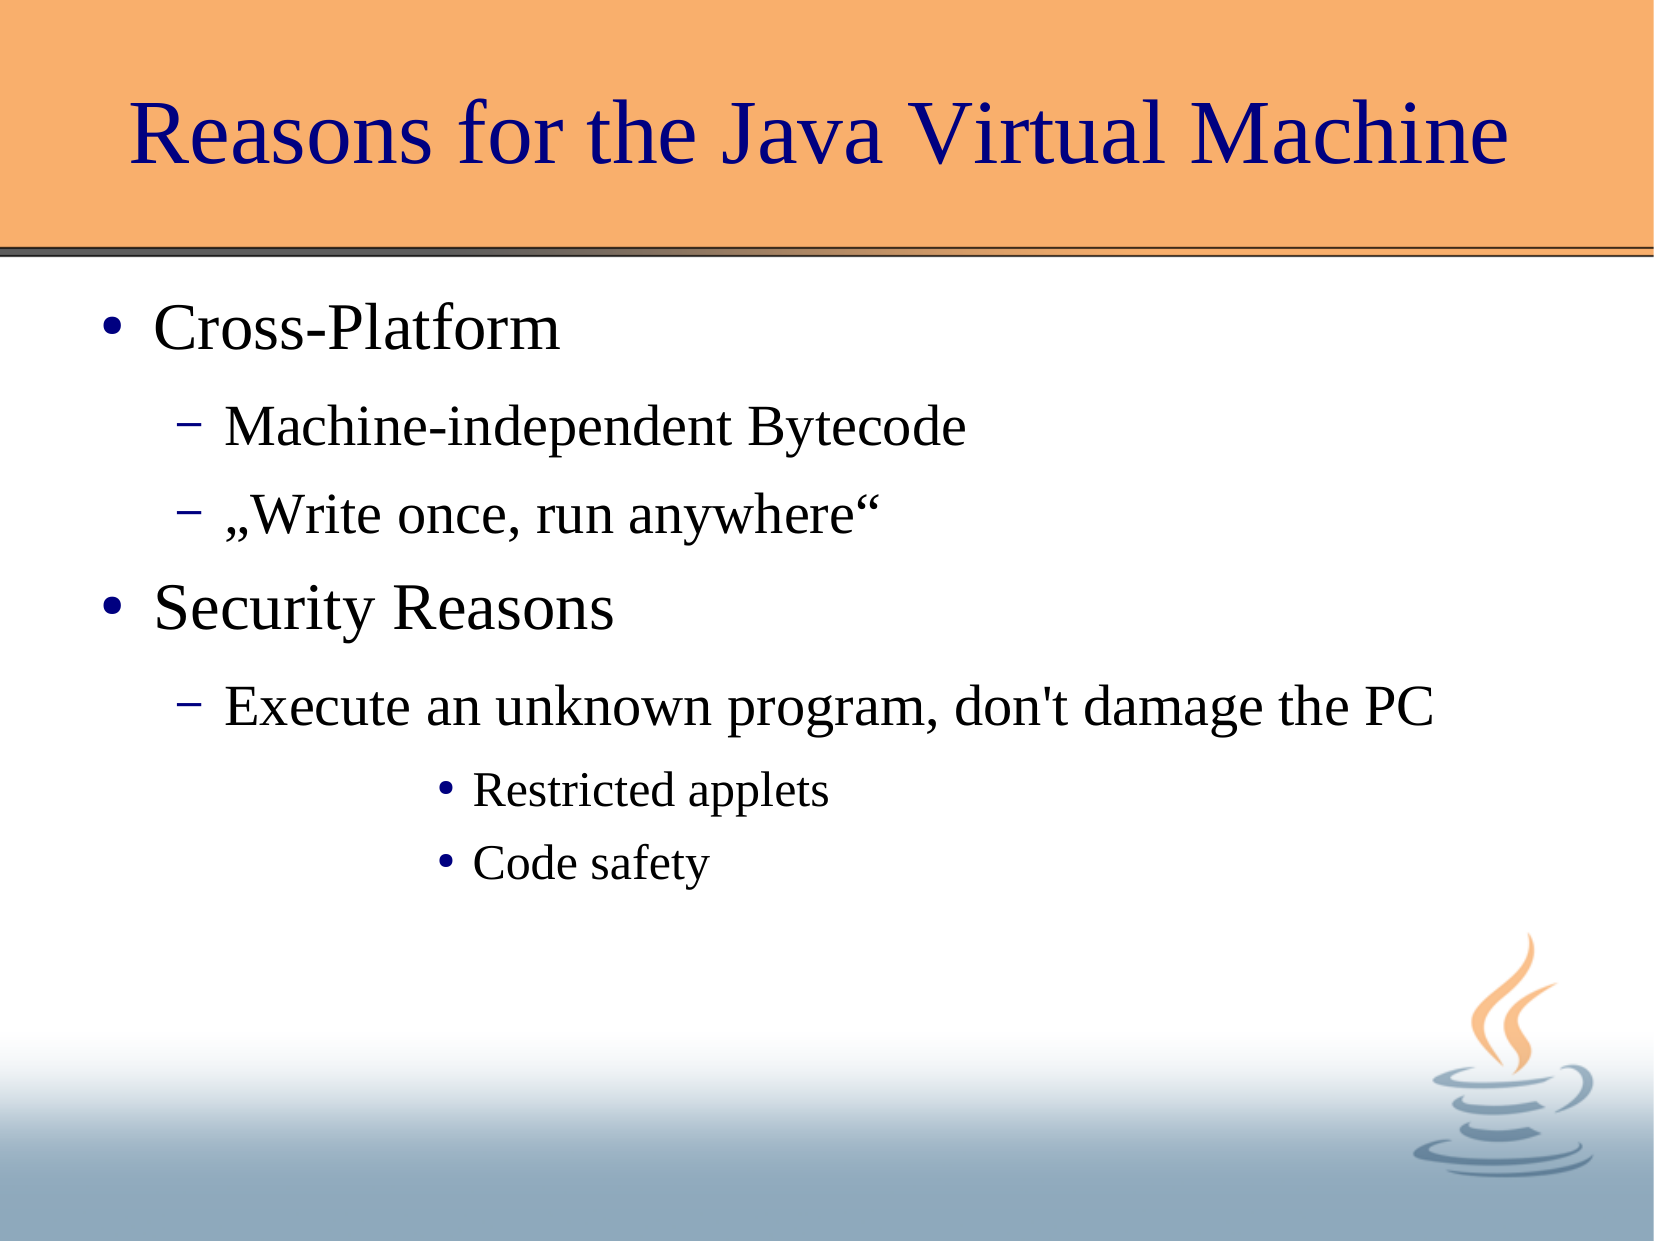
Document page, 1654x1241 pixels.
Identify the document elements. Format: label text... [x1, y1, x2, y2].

list Cross-Platform Machine-independent Bytecode „Write once, run anywhere“ Security Reasons Execute an unknown program, don't damage the PC Restricted applets Code safety [82, 290, 1571, 1034]
title Reasons for the Java Virtual Machine [76, 29, 1565, 237]
picture [0, 0, 1654, 1241]
